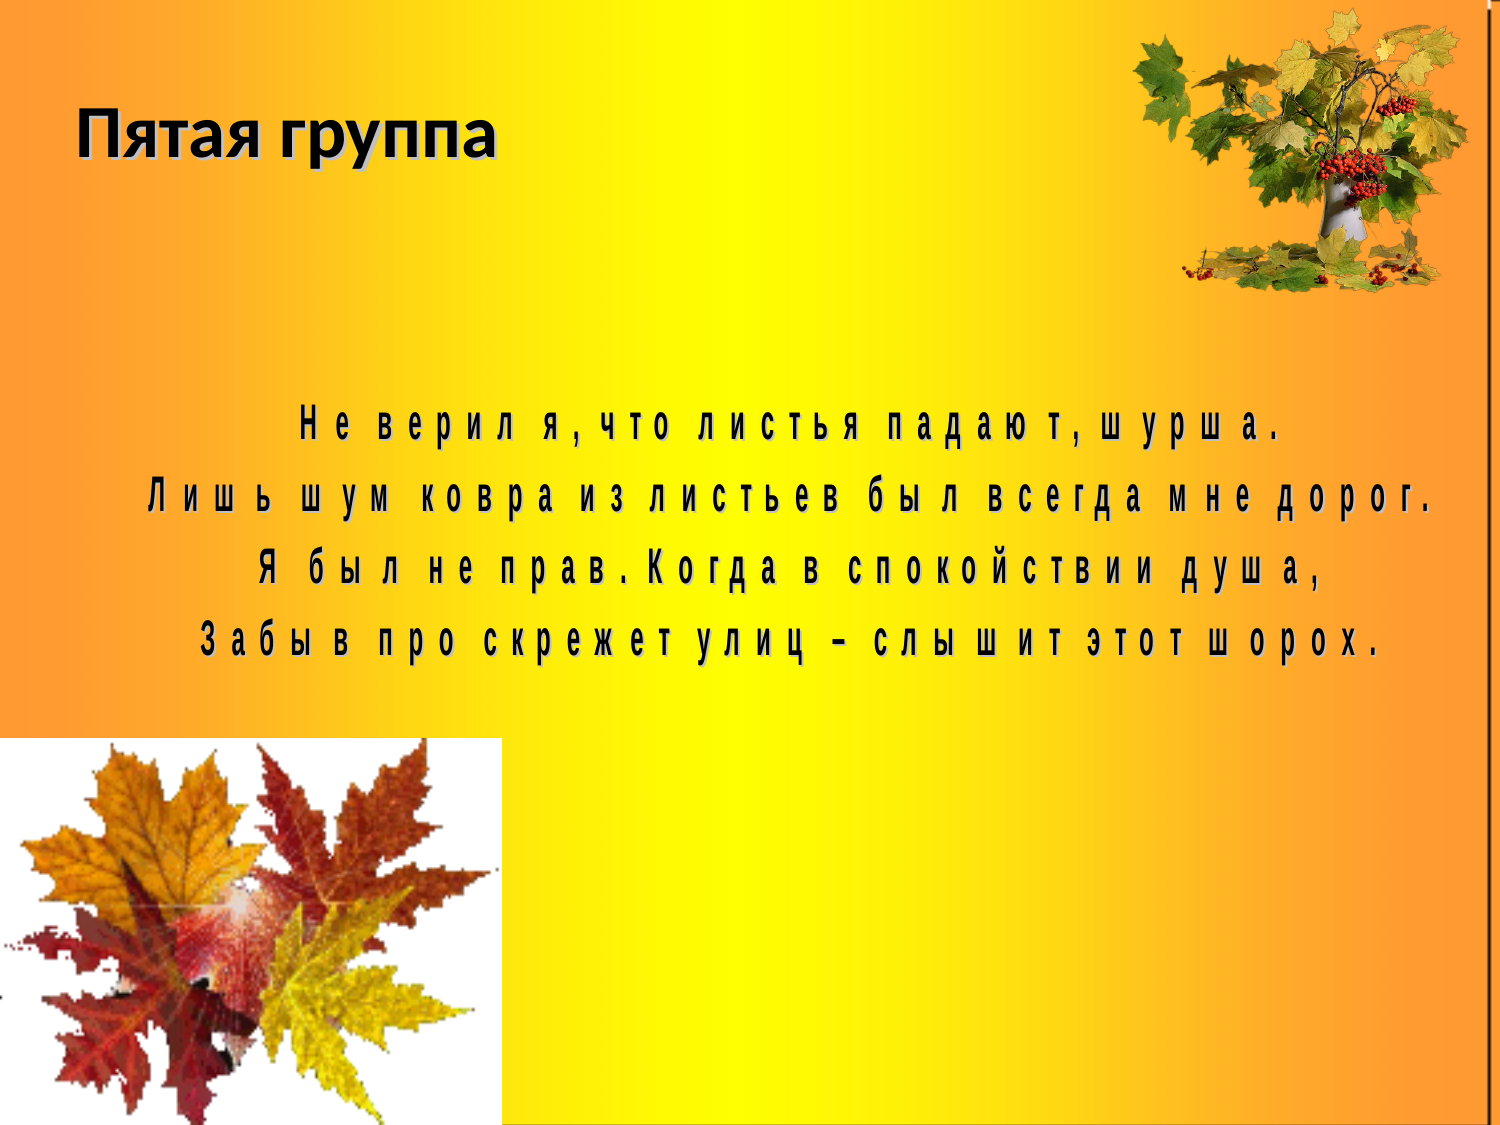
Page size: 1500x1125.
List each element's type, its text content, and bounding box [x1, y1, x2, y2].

picture [0, 0, 1500, 1125]
title Пятая группа [75, 44, 1425, 233]
